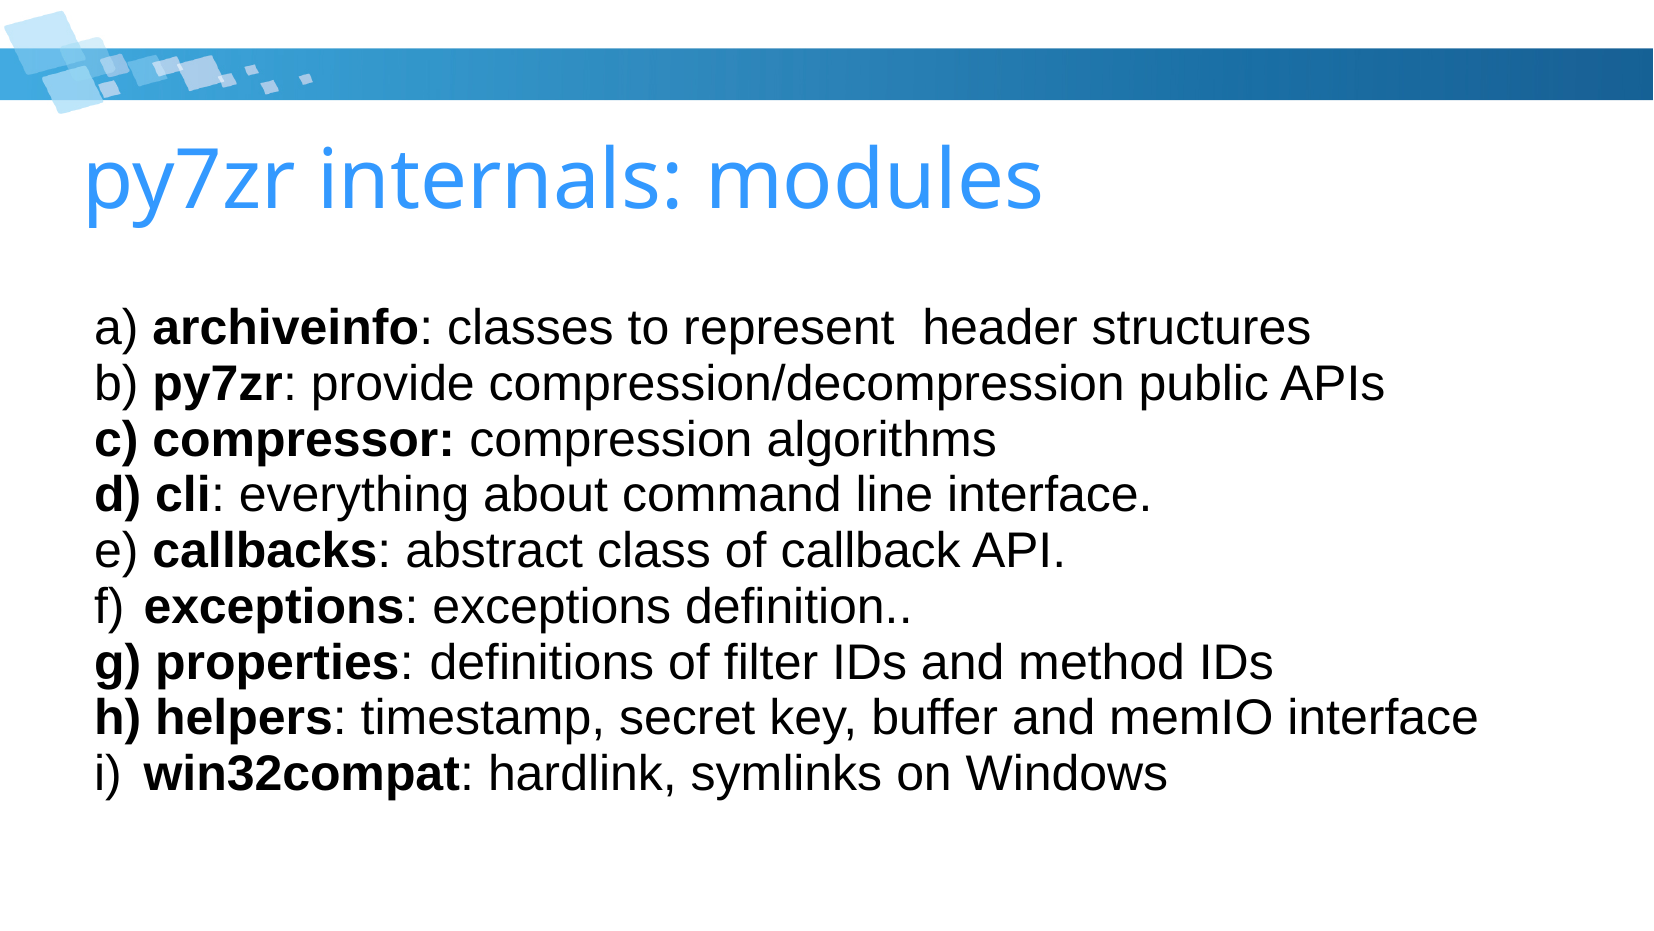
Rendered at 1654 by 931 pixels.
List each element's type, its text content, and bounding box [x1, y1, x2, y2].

title py7zr internals: modules [82, 99, 1571, 255]
picture [0, 0, 1653, 929]
text_box archiveinfo: classes to represent header structures py7zr: provide compression/decompression public APIs compressor: compression algorithms cli: everything about command line interface. callbacks: abstract class of callback API. exceptions: exceptions definition.. properties: definitions of filter IDs and method IDs helpers: timestamp, secret key, buffer and memIO interface win32compat: hardlink, symlinks on Windows [79, 236, 1524, 803]
